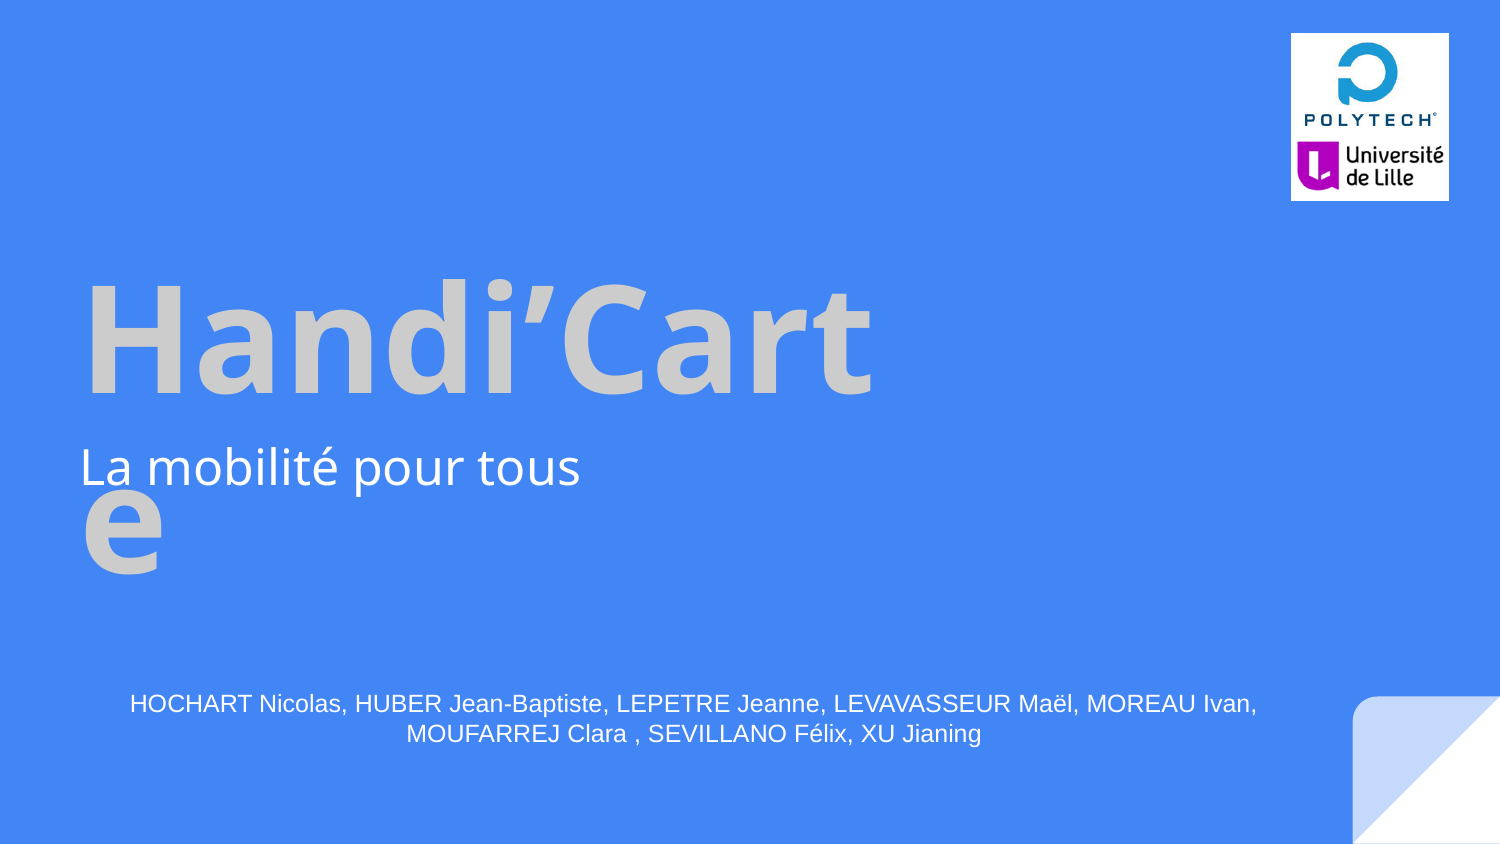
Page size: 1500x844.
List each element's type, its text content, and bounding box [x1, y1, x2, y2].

text_box Handi’Carte [64, 228, 943, 440]
subtitle La mobilité pour tous [64, 420, 1413, 492]
text_box HOCHART Nicolas, HUBER Jean-Baptiste, LEPETRE Jeanne, LEVAVASSEUR Maël, MOREAU Ivan, MOUFARREJ Clara , SEVILLANO Félix, XU Jianing [51, 672, 1339, 818]
picture [1291, 33, 1449, 201]
